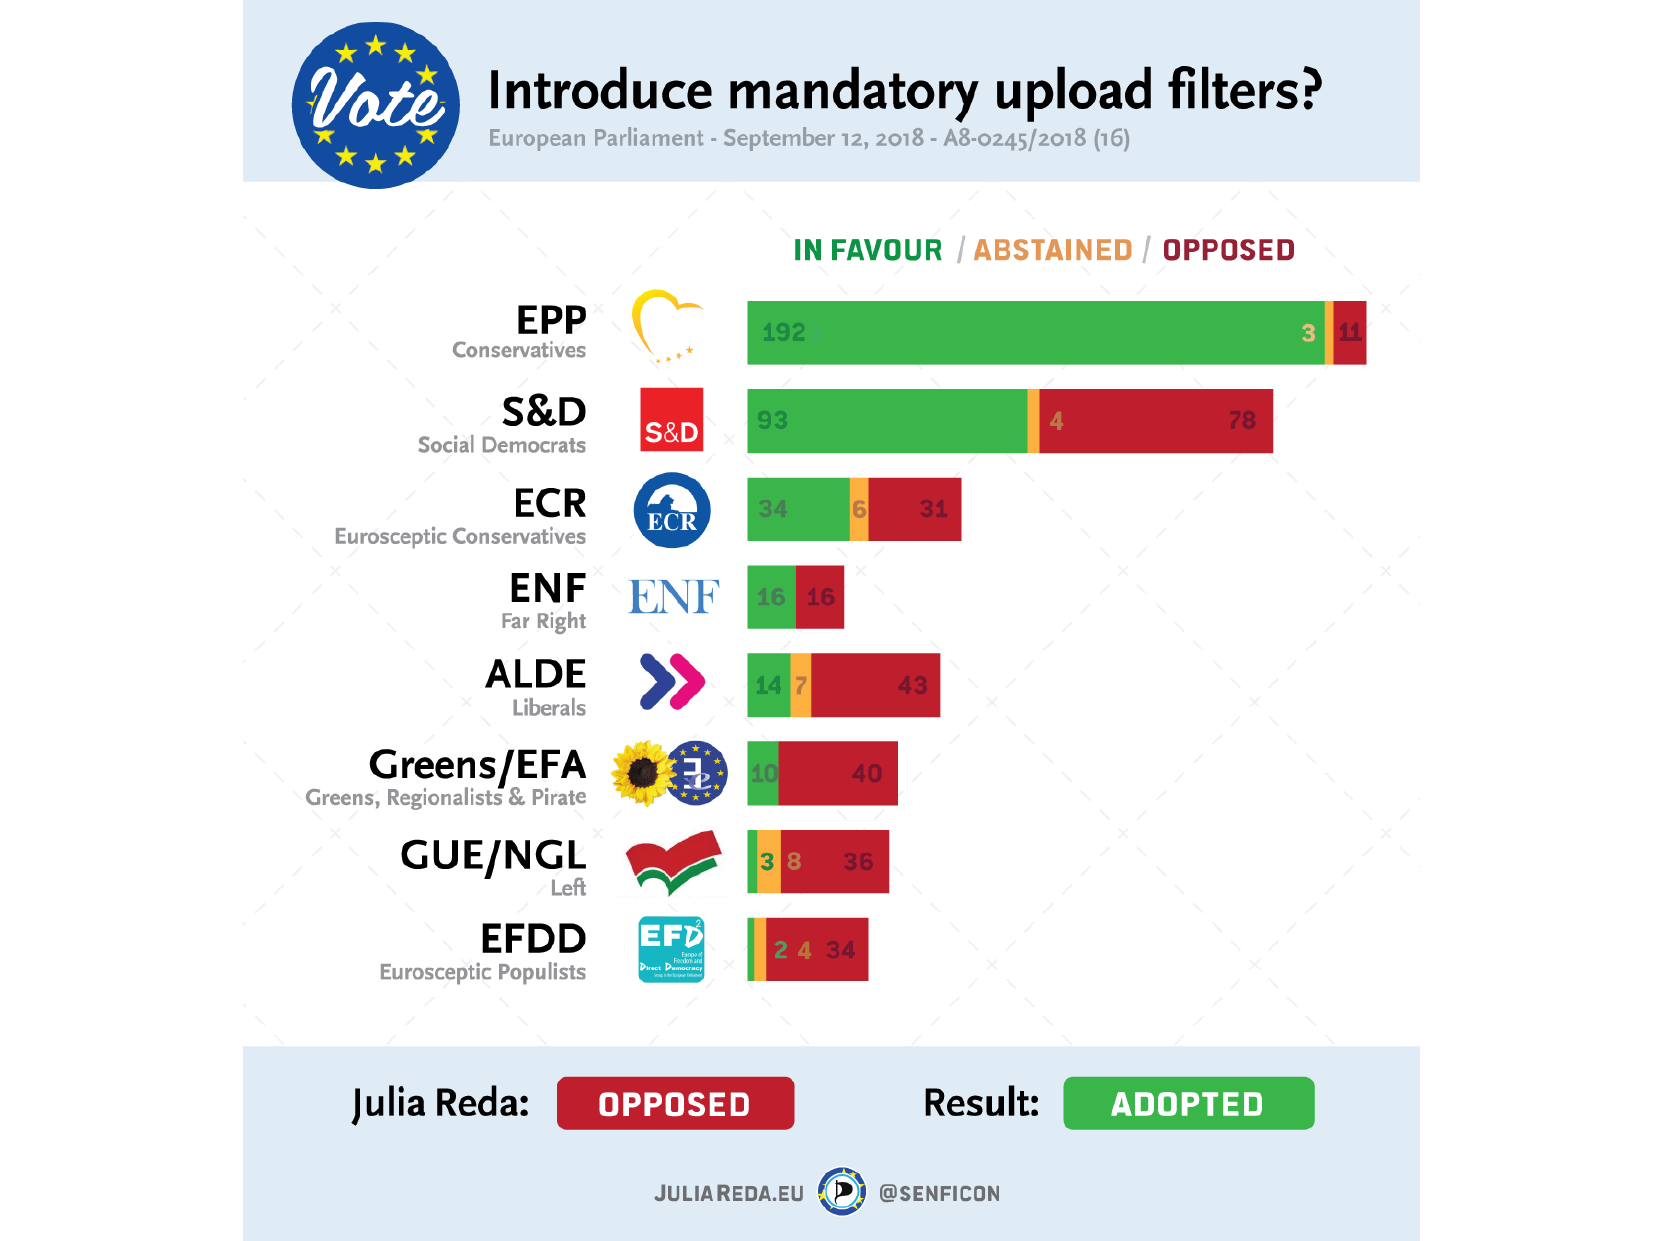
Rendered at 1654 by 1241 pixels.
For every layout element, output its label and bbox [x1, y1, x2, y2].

picture [243, 0, 1420, 1241]
